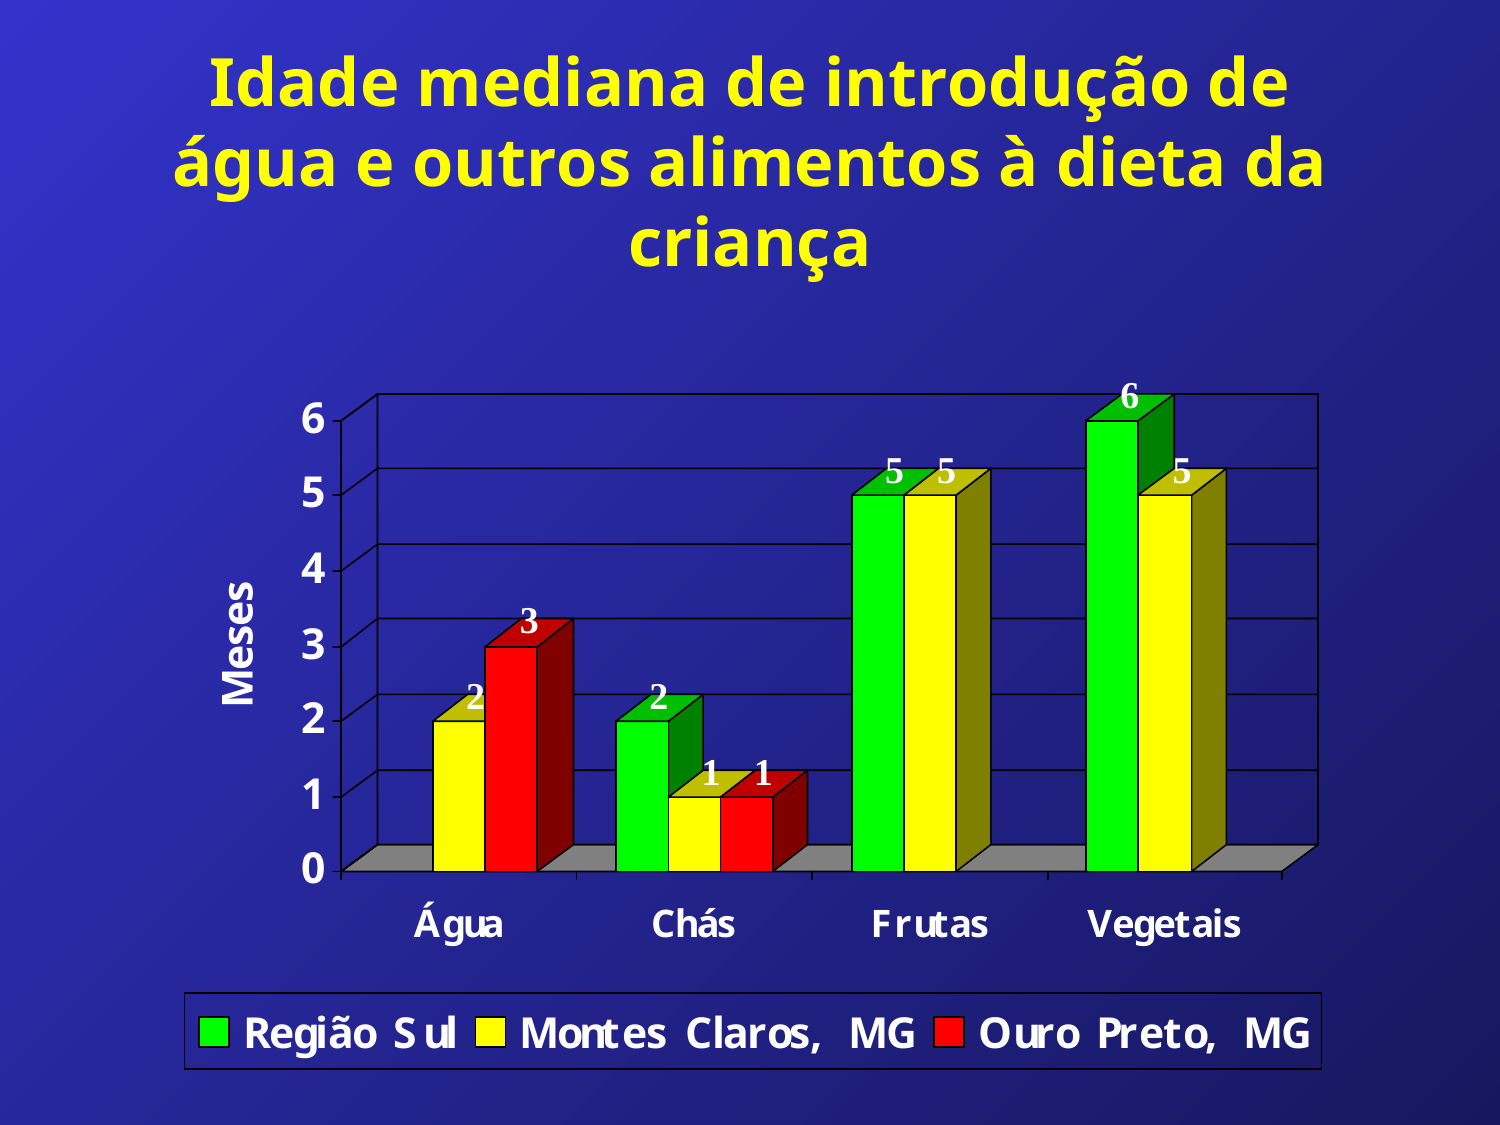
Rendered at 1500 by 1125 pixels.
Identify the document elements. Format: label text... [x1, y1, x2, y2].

chart [100, 327, 1391, 1085]
title Idade mediana de introdução de água e outros alimentos à dieta da criança [112, 99, 1388, 288]
